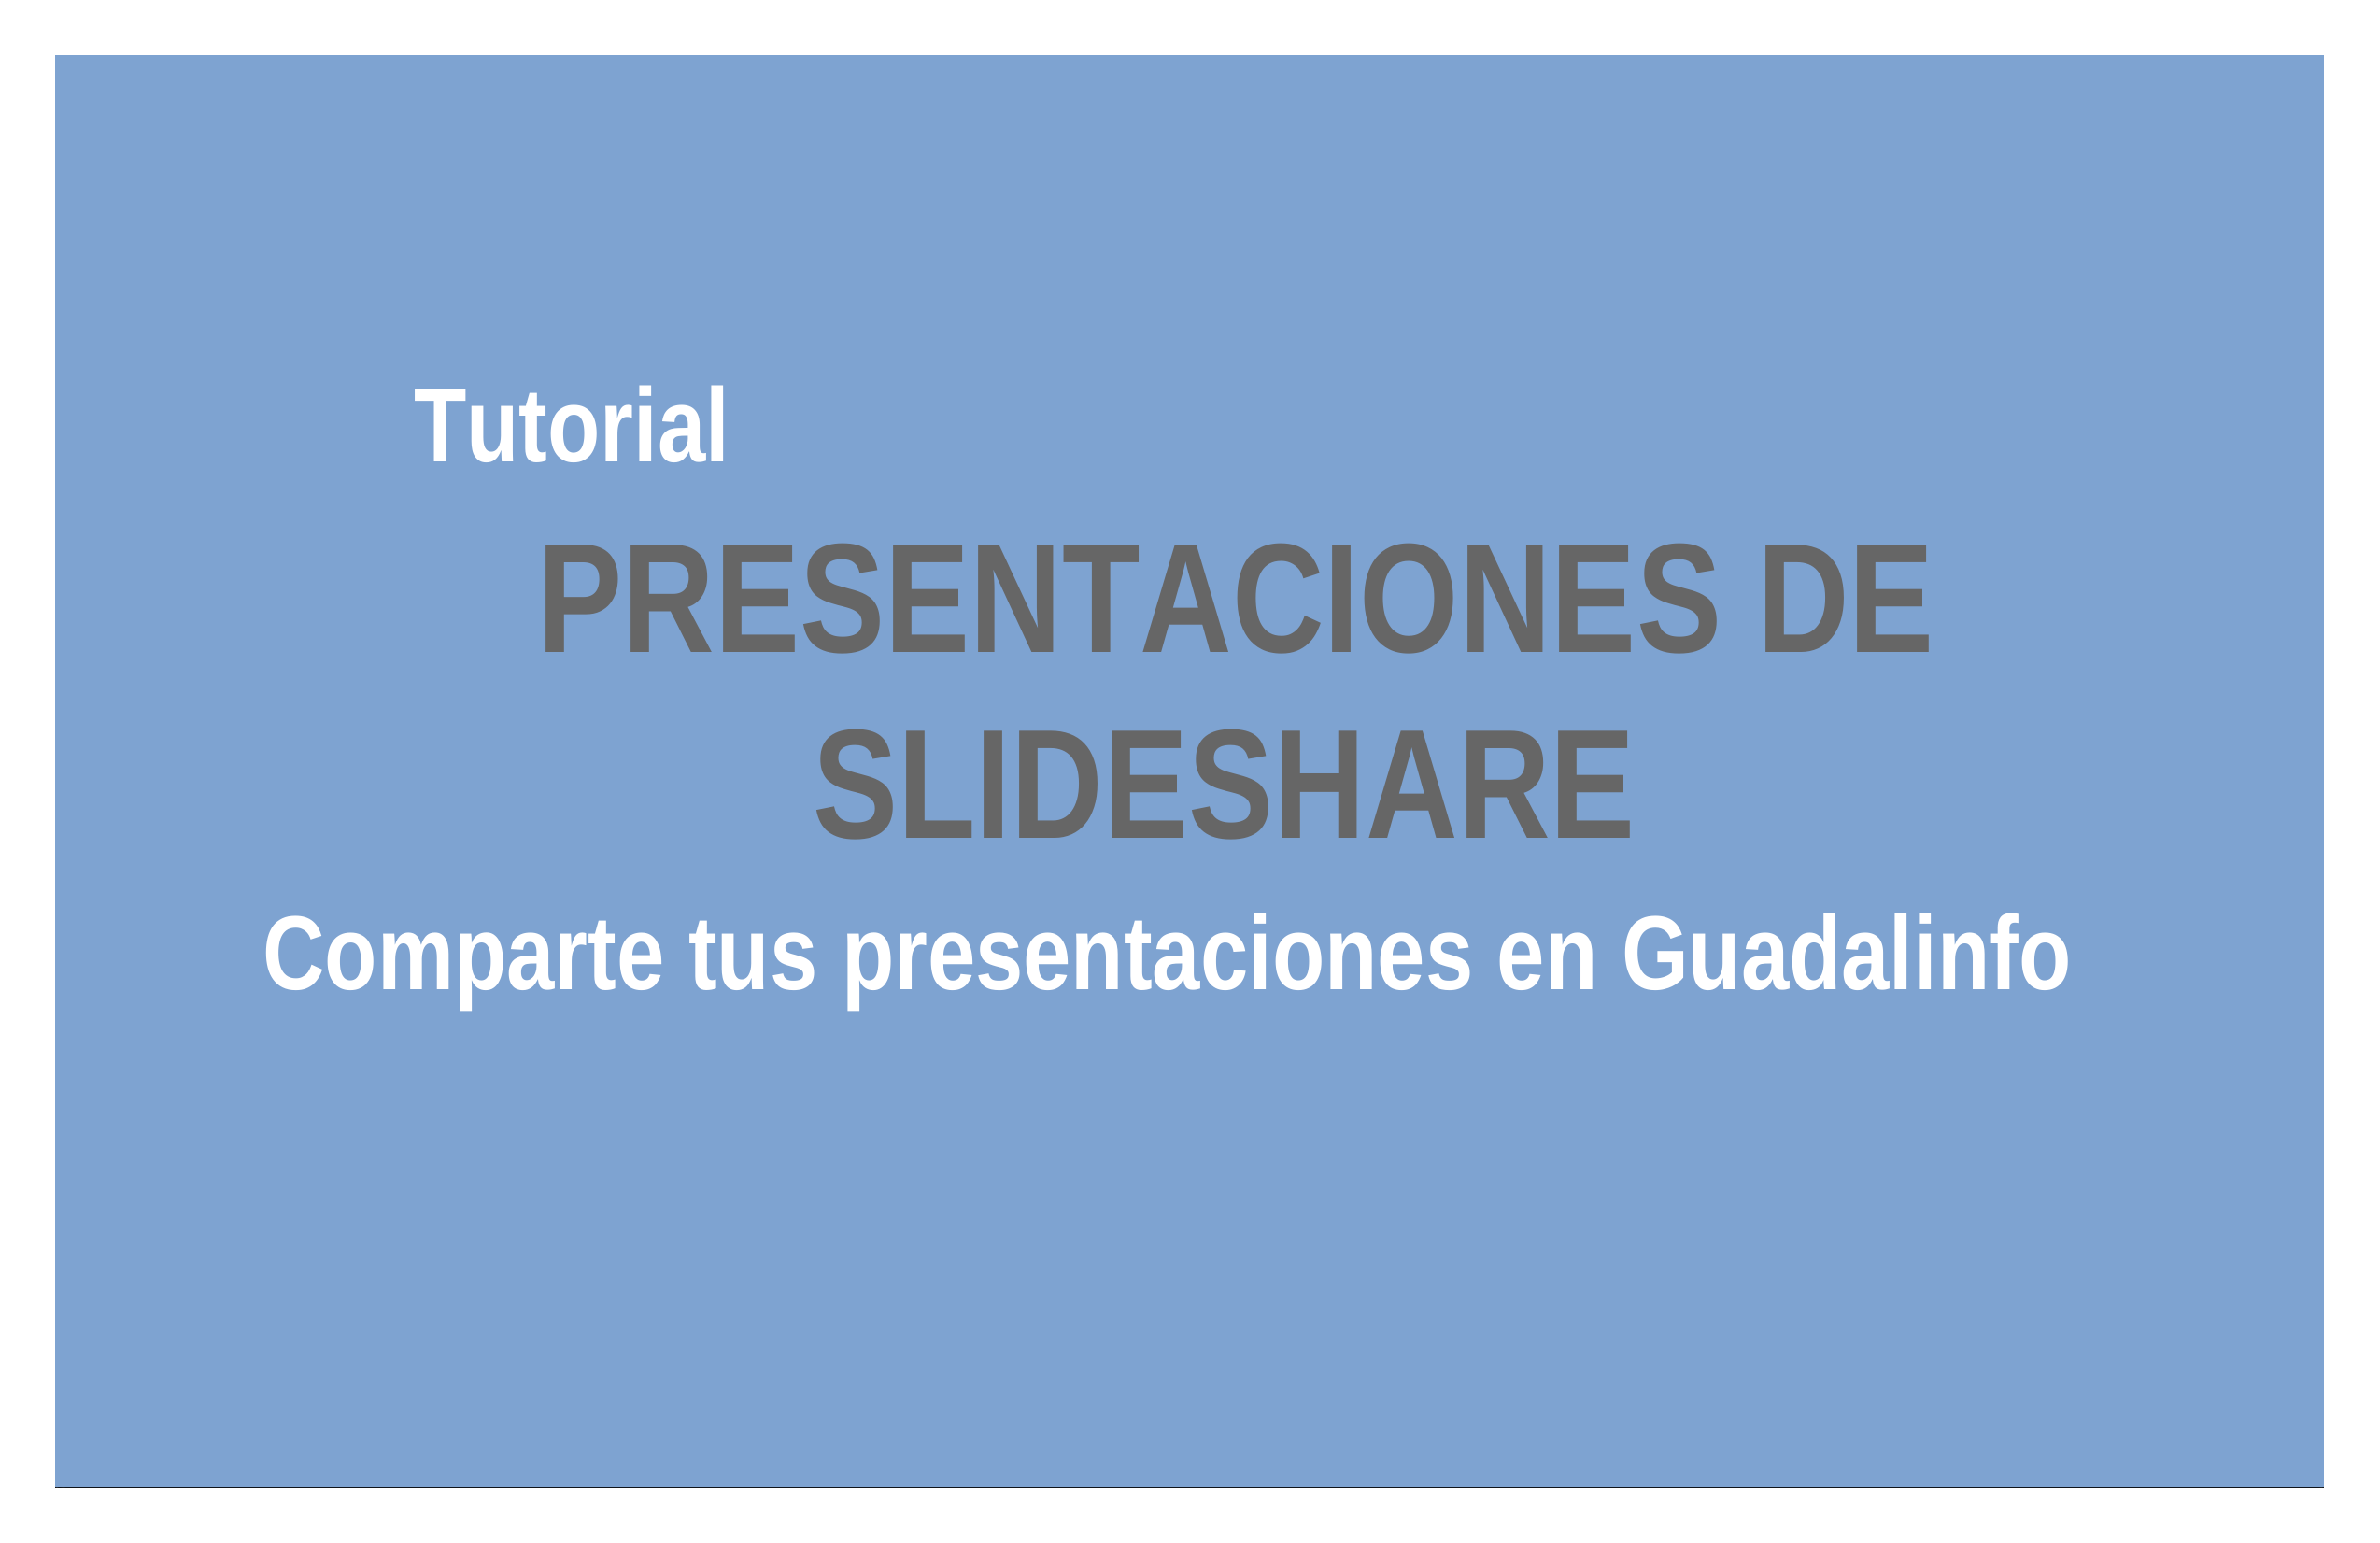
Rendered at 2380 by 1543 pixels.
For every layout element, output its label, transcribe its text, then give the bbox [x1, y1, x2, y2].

text_box [55, 1210, 2324, 1488]
text_box Tutorial PRESENTACIONES DE SLIDESHARE Comparte tus presentaciones en Guadalinfo [55, 361, 2324, 1210]
text_box [55, 55, 2324, 361]
